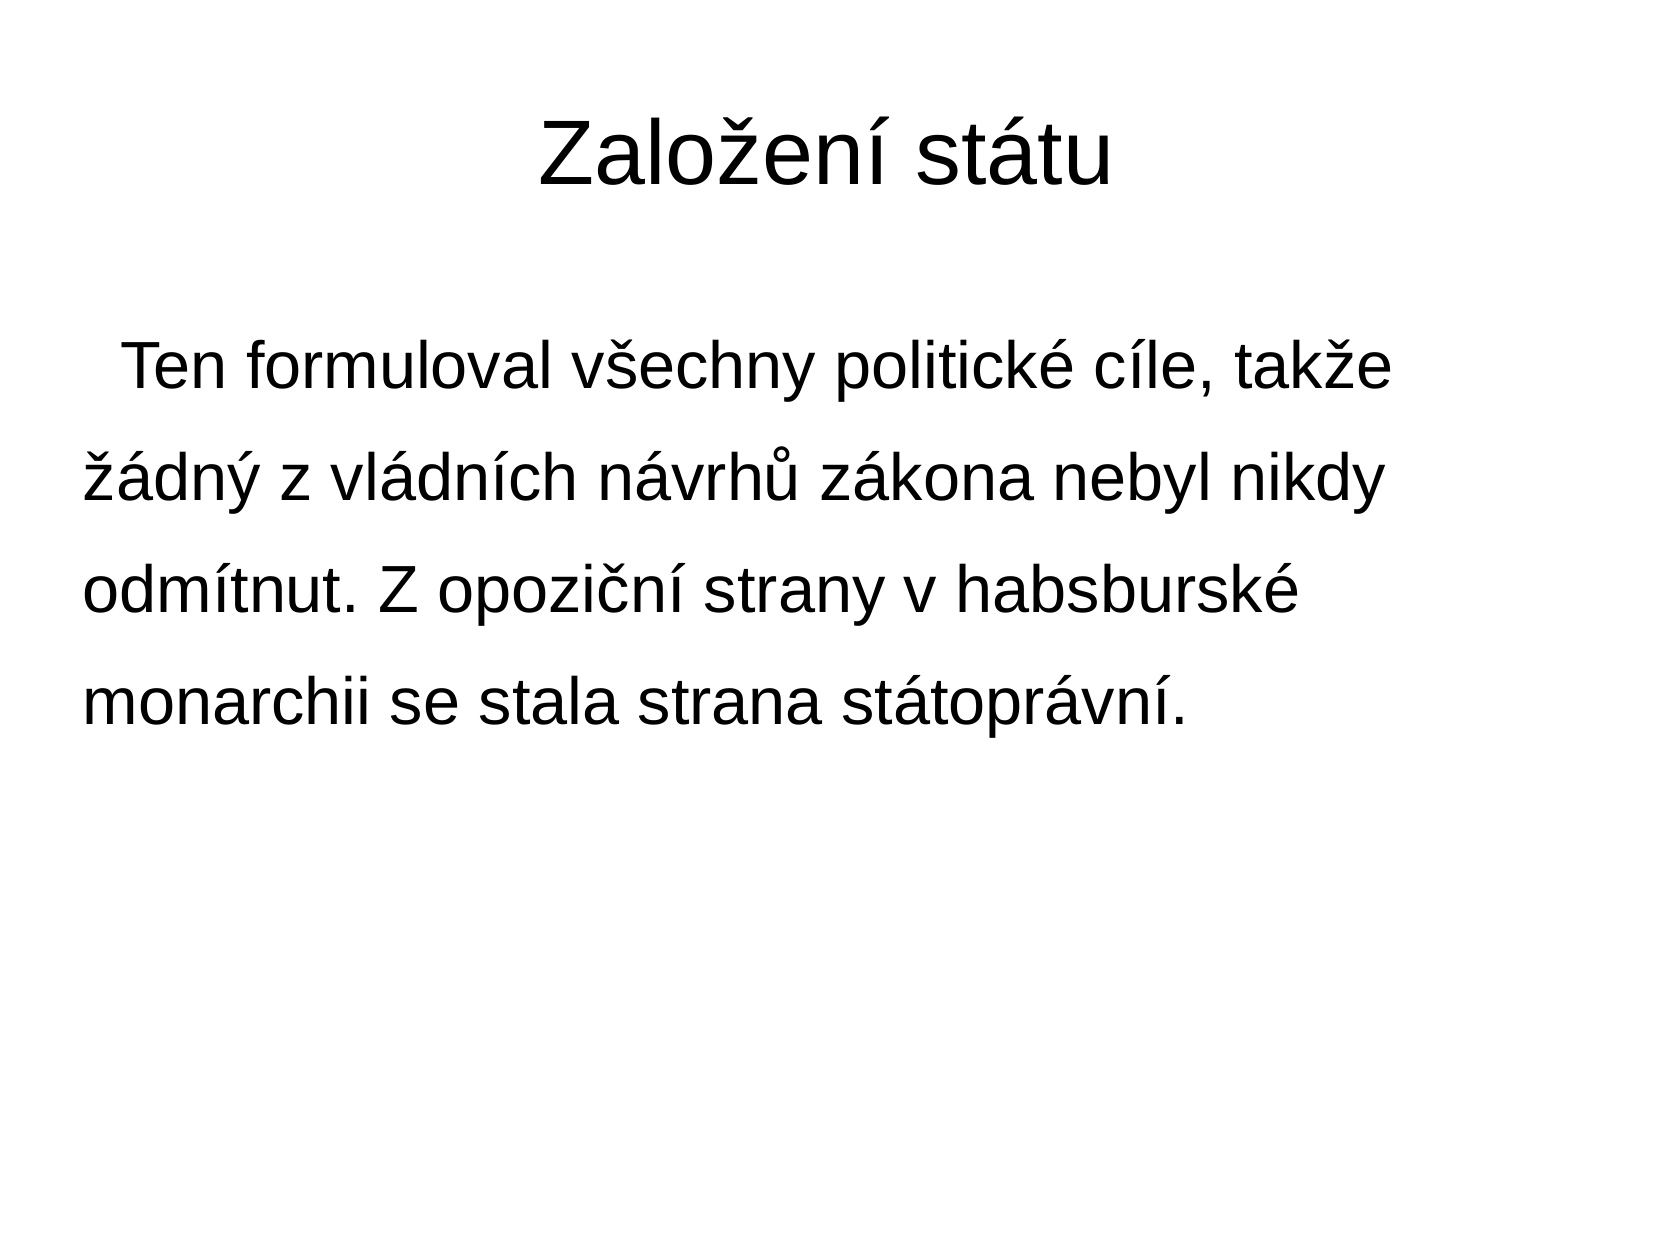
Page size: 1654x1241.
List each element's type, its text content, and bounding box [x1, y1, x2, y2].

list Ten formuloval všechny politické cíle, takže žádný z vládních návrhů zákona nebyl nikdy odmítnut. Z opoziční strany v habsburské monarchii se stala strana státoprávní. [82, 290, 1571, 1010]
title Založení státu [82, 49, 1571, 257]
